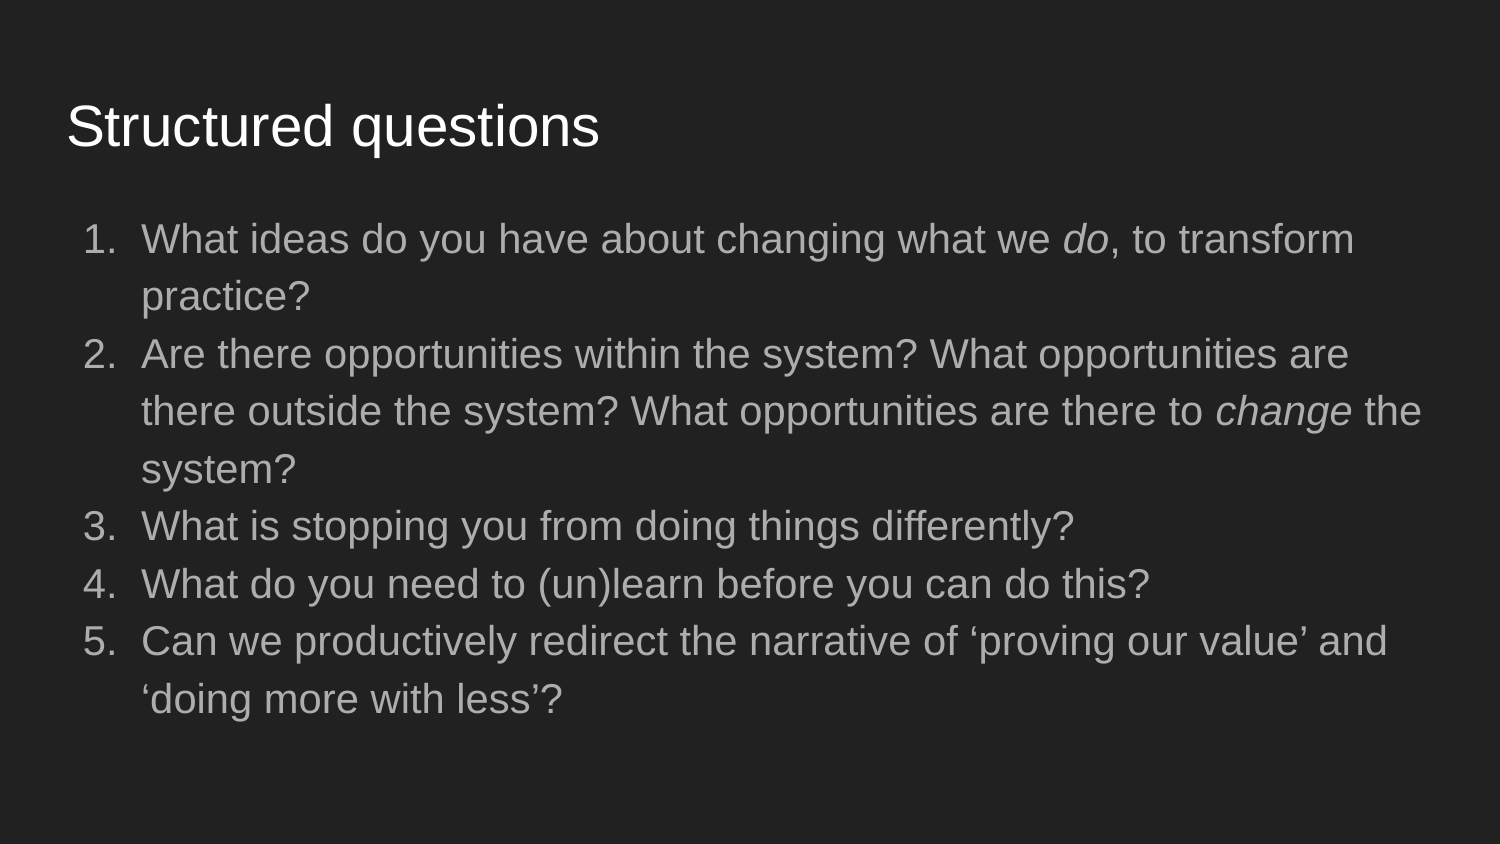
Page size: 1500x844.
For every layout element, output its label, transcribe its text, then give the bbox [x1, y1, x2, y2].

title Structured questions [51, 72, 1449, 167]
list What ideas do you have about changing what we do, to transform practice? Are there opportunities within the system? What opportunities are there outside the system? What opportunities are there to change the system? What is stopping you from doing things differently? What do you need to (un)learn before you can do this? Can we productively redirect the narrative of ‘proving our value’ and ‘doing more with less’? [51, 189, 1449, 750]
